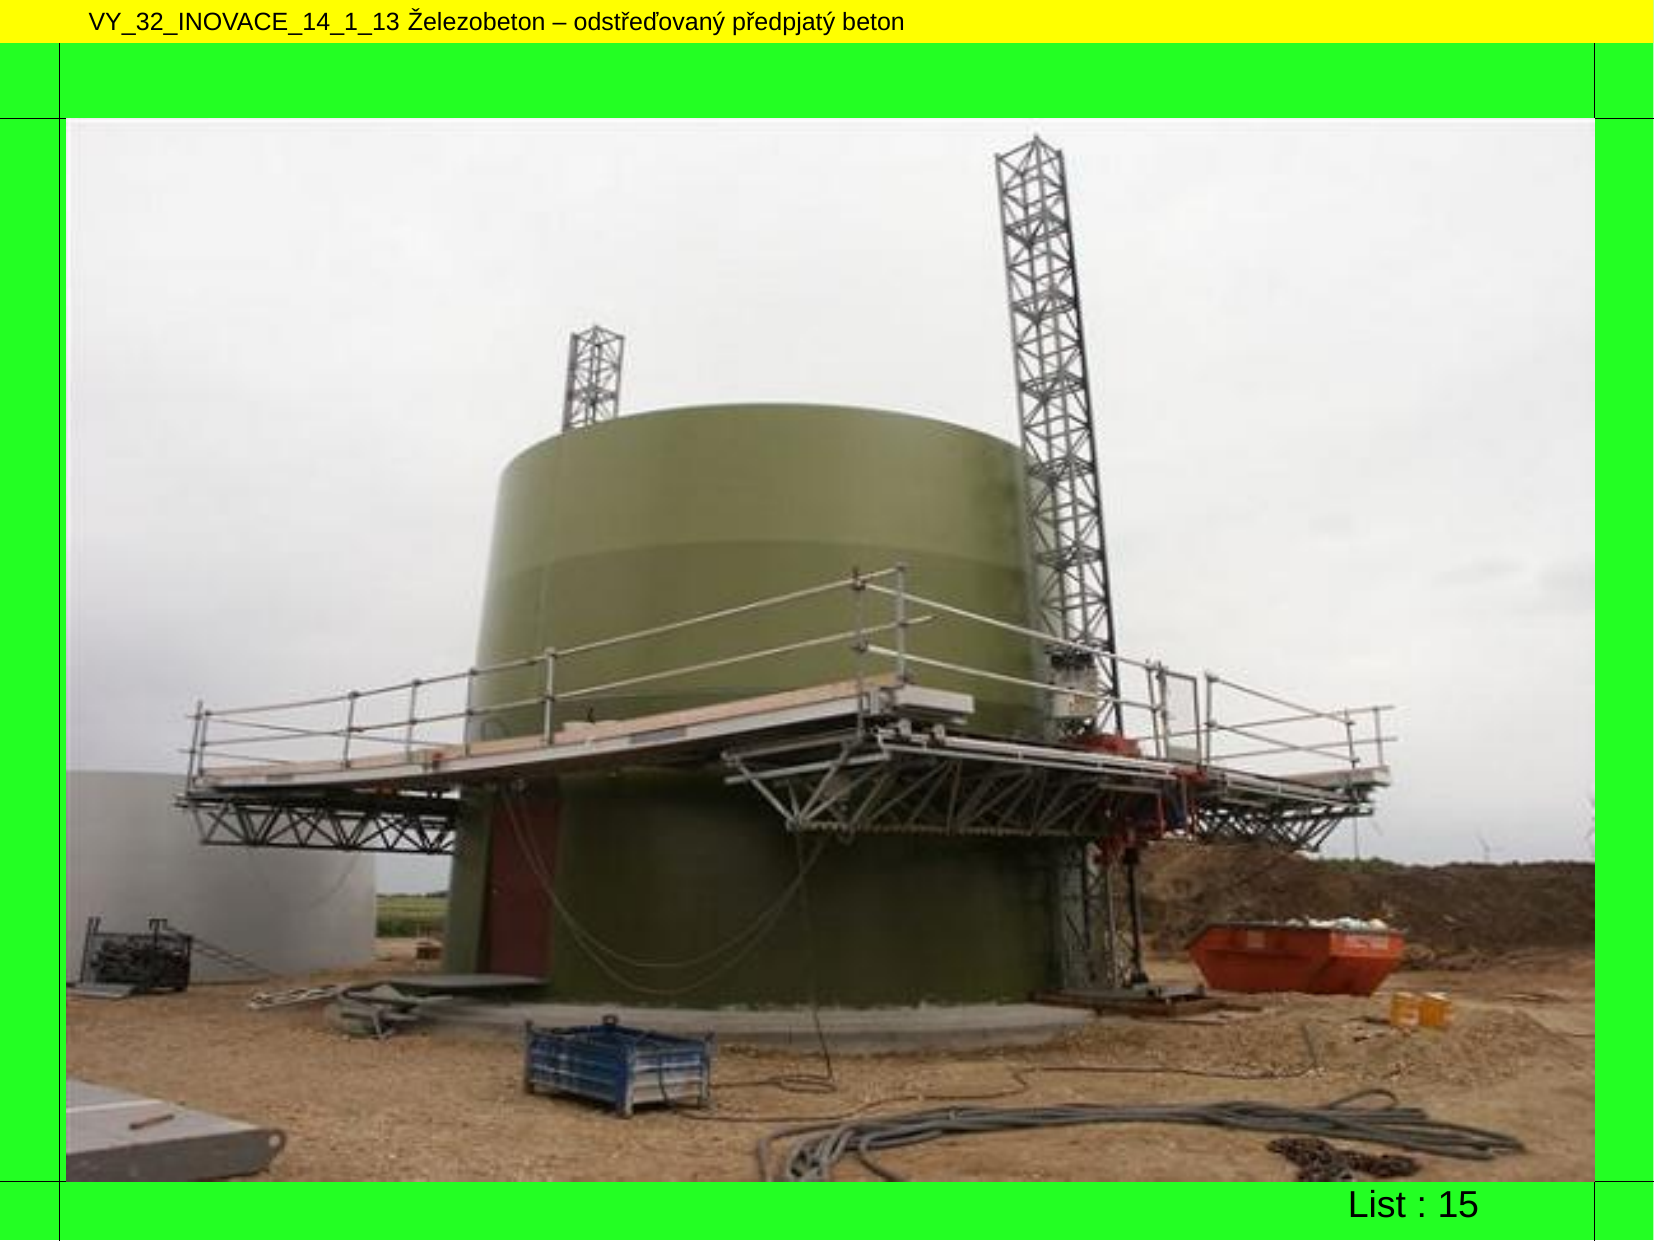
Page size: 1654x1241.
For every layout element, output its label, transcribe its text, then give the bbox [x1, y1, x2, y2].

text_box List : <číslo> [1357, 1176, 1599, 1241]
picture [66, 118, 1595, 1182]
text_box VY_32_INOVACE_14_1_13 Železobeton – odstřeďovaný předpjatý beton [0, 0, 1654, 43]
